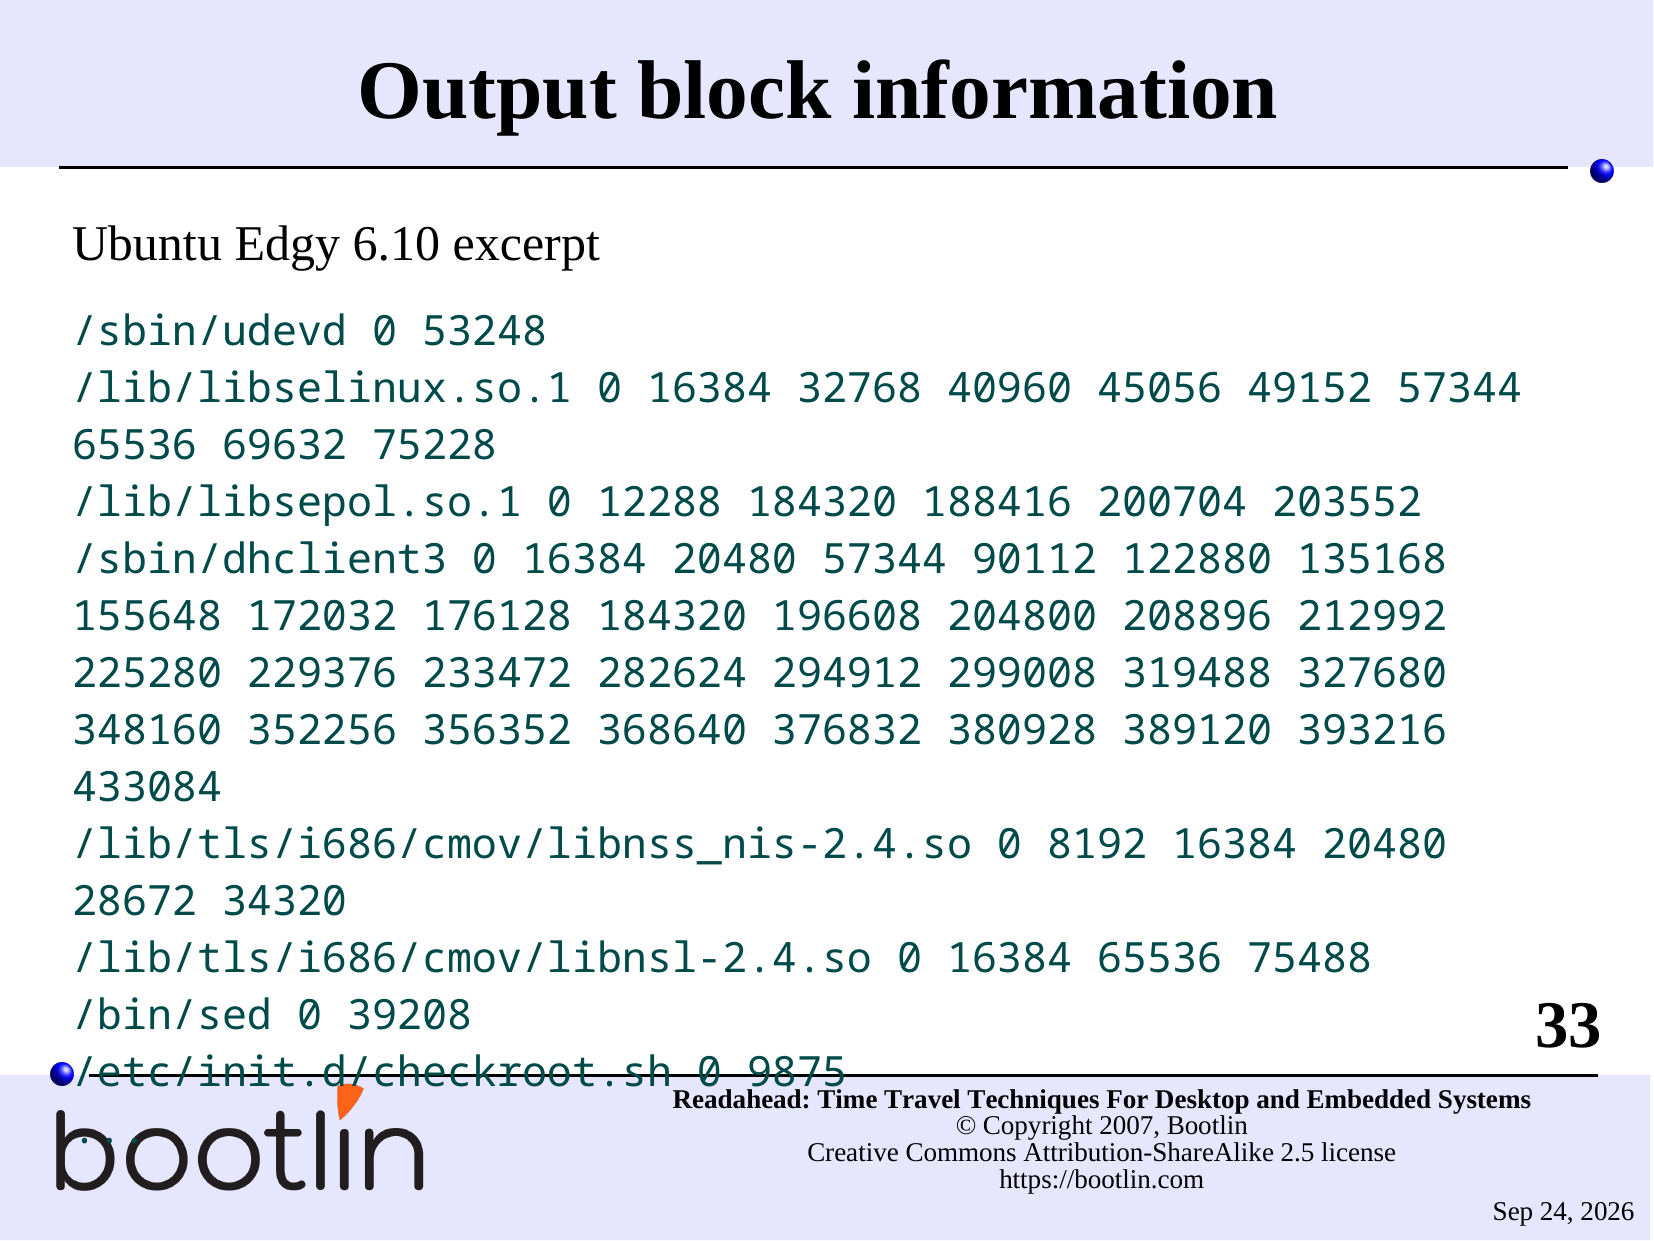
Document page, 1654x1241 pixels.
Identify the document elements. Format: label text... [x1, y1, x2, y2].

title Output block information [33, 29, 1604, 153]
list Ubuntu Edgy 6.10 excerpt /sbin/udevd 0 53248 /lib/libselinux.so.1 0 16384 32768 40960 45056 49152 57344 65536 69632 75228 /lib/libsepol.so.1 0 12288 184320 188416 200704 203552 /sbin/dhclient3 0 16384 20480 57344 90112 122880 135168 155648 172032 176128 184320 196608 204800 208896 212992 225280 229376 233472 282624 294912 299008 319488 327680 348160 352256 356352 368640 376832 380928 389120 393216 433084 /lib/tls/i686/cmov/libnss_nis-2.4.so 0 8192 16384 20480 28672 34320 /lib/tls/i686/cmov/libnsl-2.4.so 0 16384 65536 75488 /bin/sed 0 39208 /etc/init.d/checkroot.sh 0 9875 ... [54, 216, 1574, 1066]
picture [428, 1066, 441, 1073]
picture [454, 1066, 462, 1083]
picture [327, 1066, 339, 1083]
picture [17, 1060, 462, 1230]
picture [102, 1066, 115, 1073]
